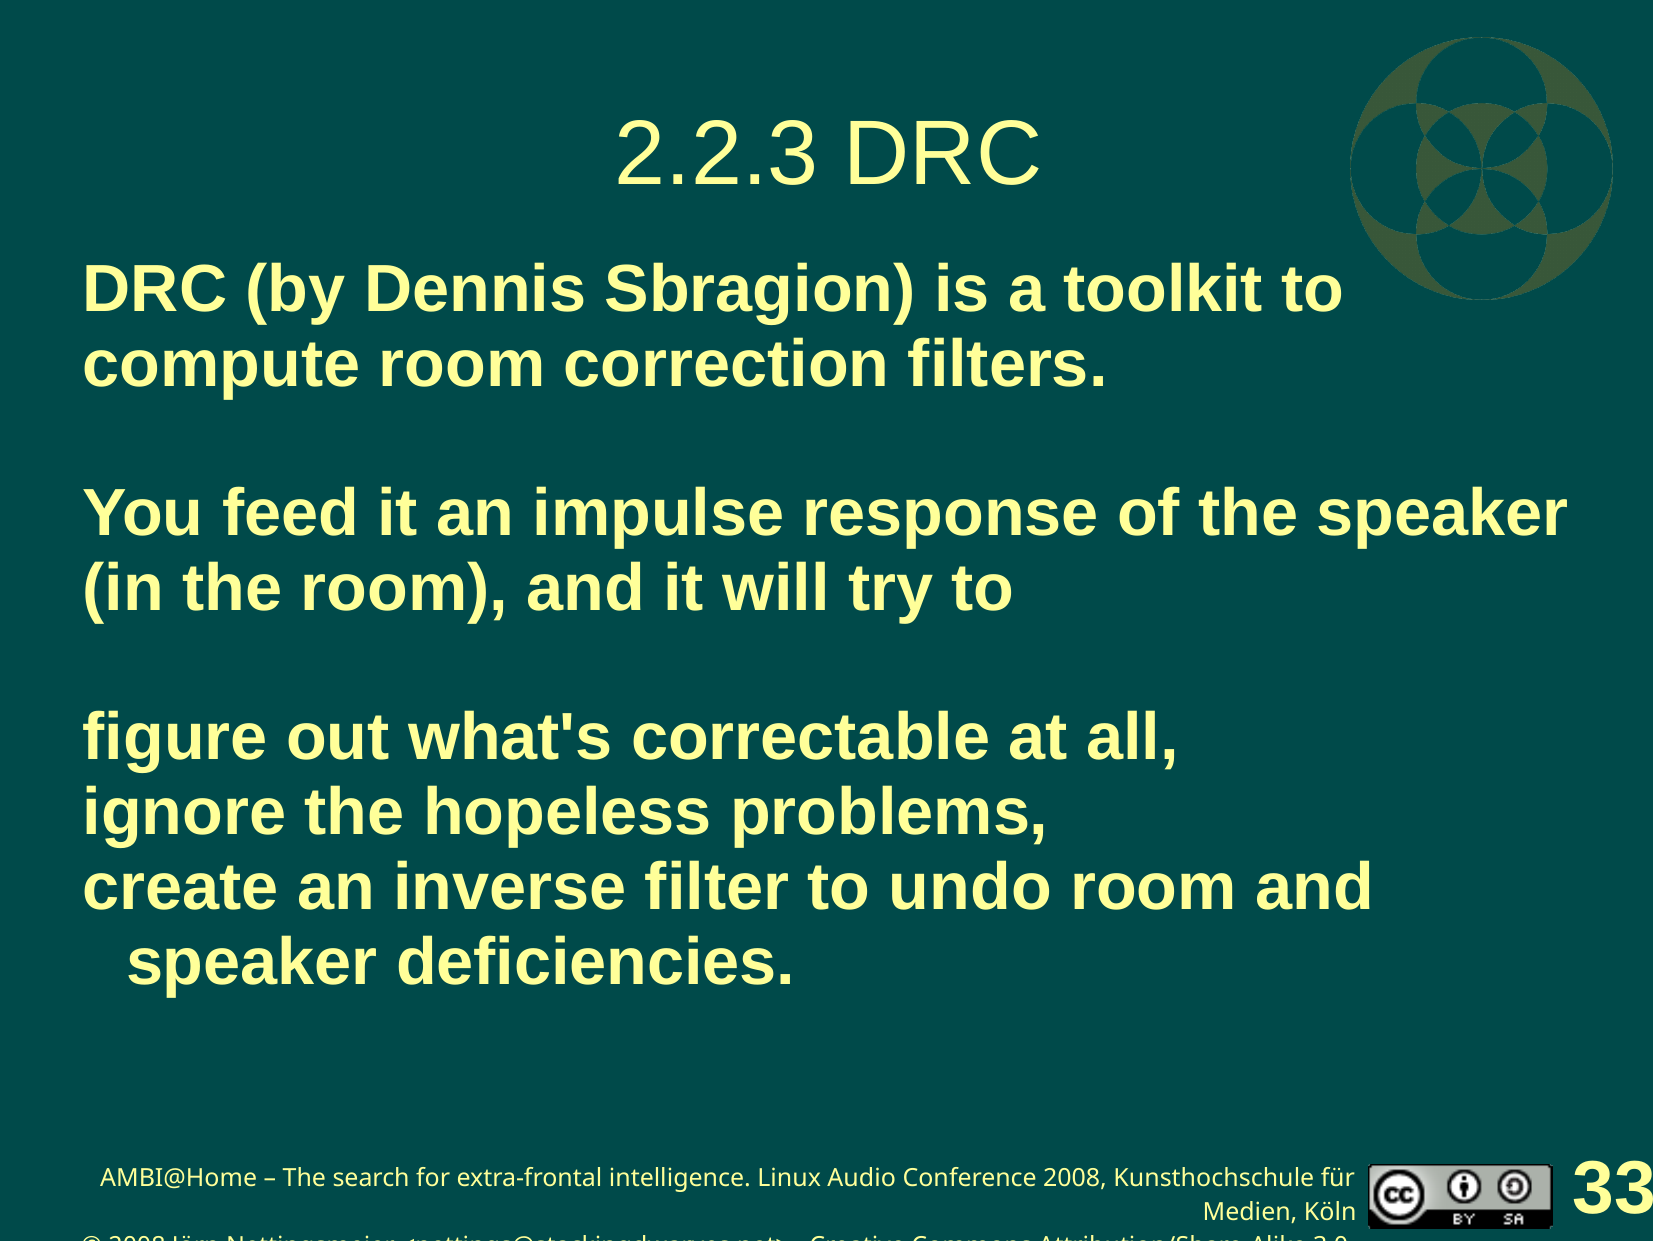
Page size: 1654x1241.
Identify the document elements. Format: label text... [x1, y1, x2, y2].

subtitle DRC (by Dennis Sbragion) is a toolkit to compute room correction filters. You feed it an impulse response of the speaker (in the room), and it will try to figure out what's correctable at all, ignore the hopeless problems, create an inverse filter to undo room and speaker deficiencies. [82, 250, 1571, 1149]
picture [1368, 1164, 1553, 1229]
picture [1350, 37, 1613, 300]
title 2.2.3 DRC [82, 56, 1576, 250]
